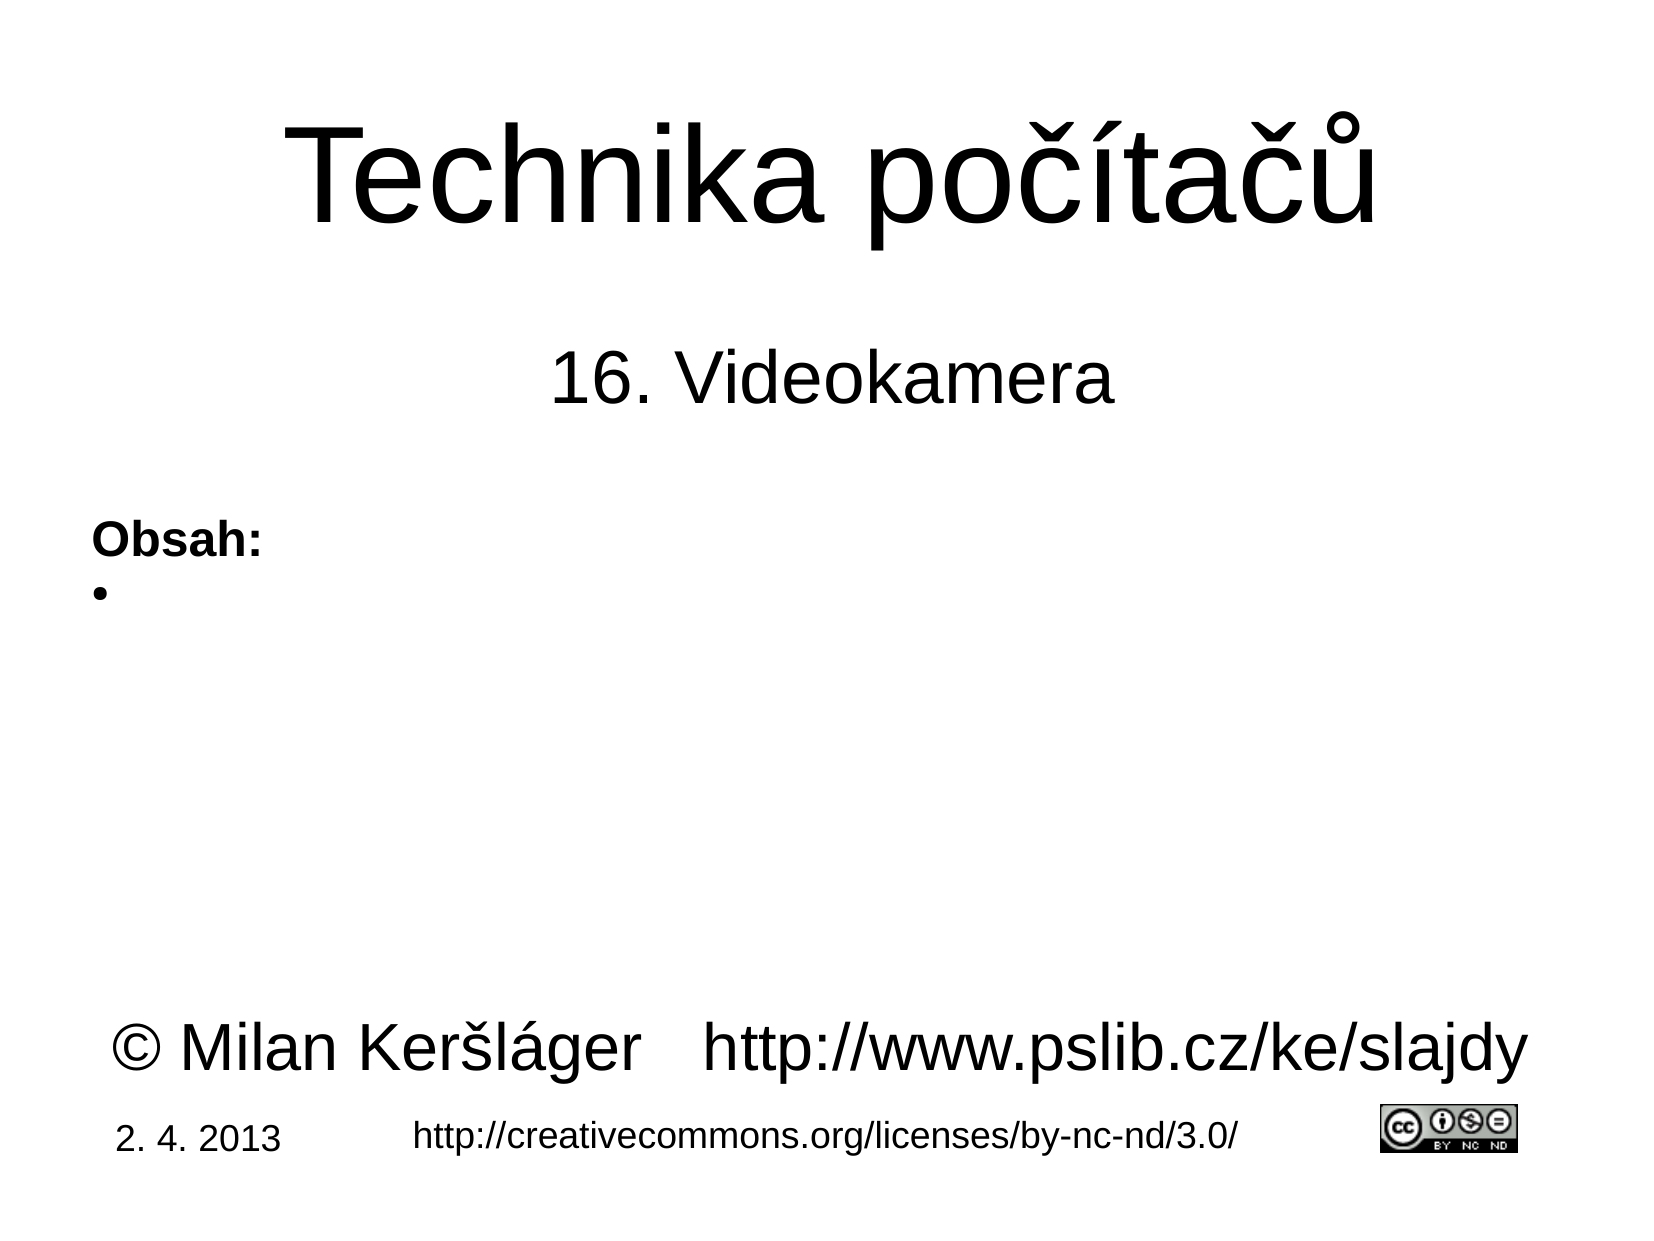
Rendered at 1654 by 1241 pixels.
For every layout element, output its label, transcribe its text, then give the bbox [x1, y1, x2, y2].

title Technika počítačů 16. Videokamera [88, 56, 1577, 461]
text_box http://creativecommons.org/licenses/by-nc-nd/3.0/ [339, 1107, 1313, 1165]
text_box Obsah: [76, 503, 1583, 631]
picture [1380, 1104, 1518, 1153]
text_box 2. 4. 2013 [100, 1110, 337, 1168]
list © Milan Keršláger http://www.pslib.cz/ke/slajdy [76, 1009, 1565, 1087]
